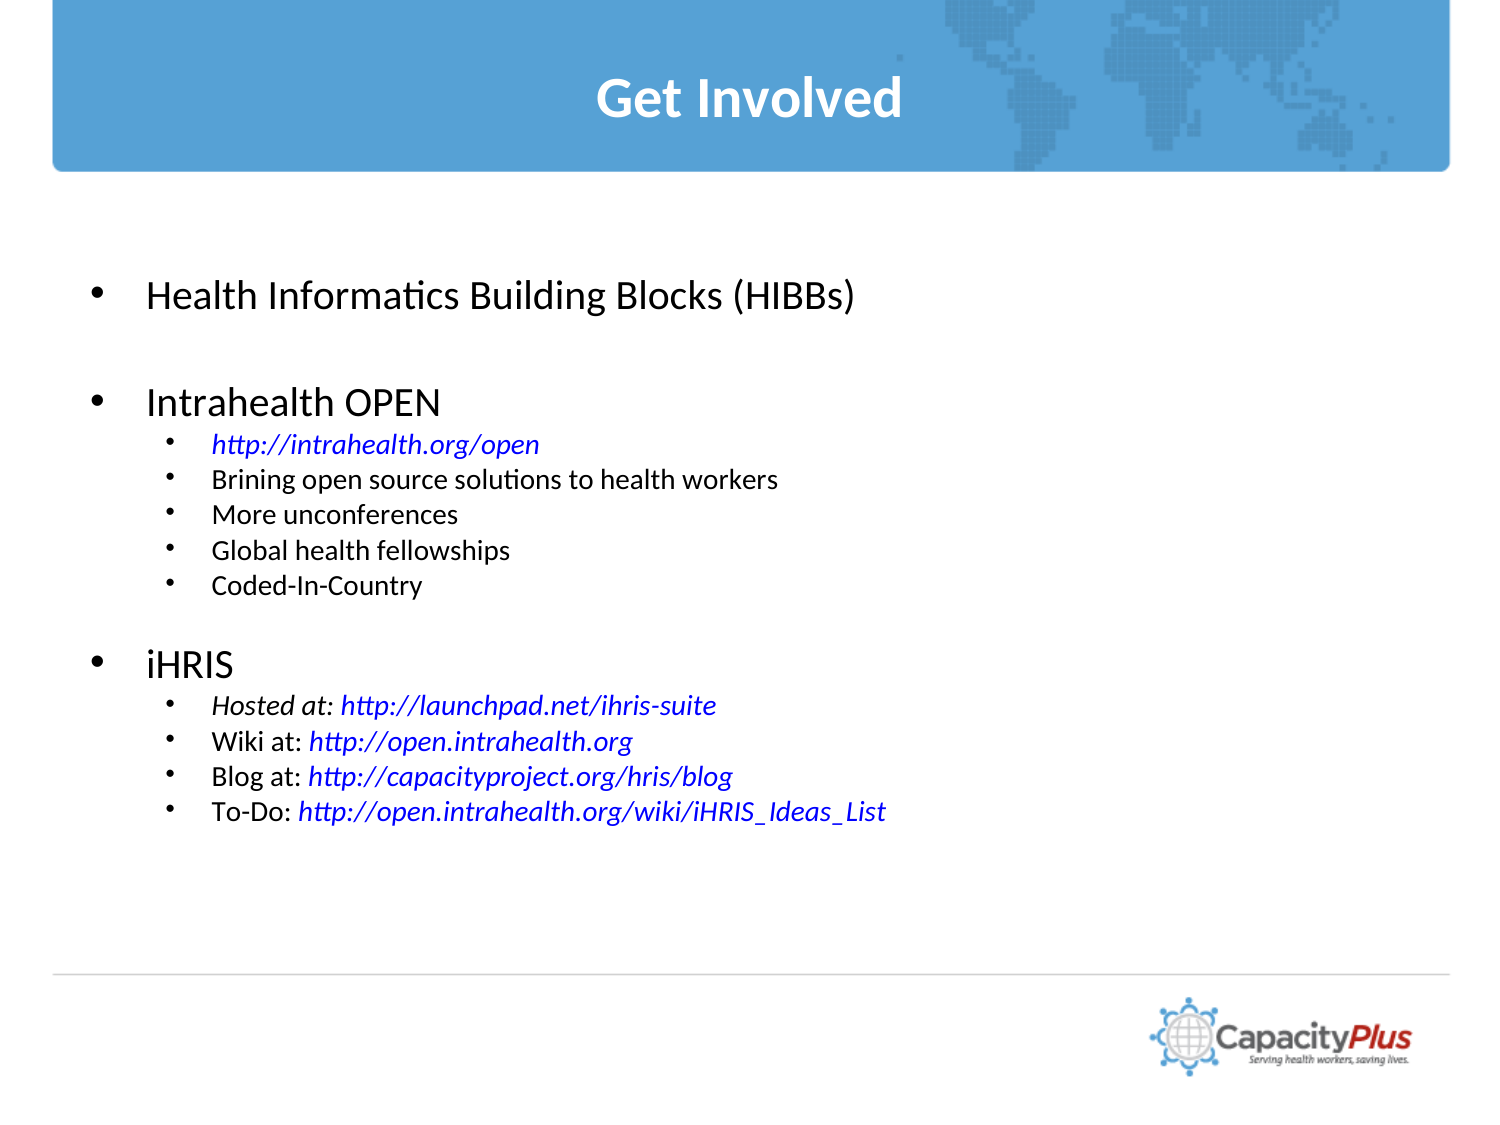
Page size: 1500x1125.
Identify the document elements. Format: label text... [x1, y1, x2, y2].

picture [0, 0, 1500, 1125]
text_box Health Informatics Building Blocks (HIBBs) Intrahealth OPEN http://intrahealth.org/open Brining open source solutions to health workers More unconferences Global health fellowships Coded-In-Country iHRIS Hosted at: http://launchpad.net/ihris-suite Wiki at: http://open.intrahealth.org Blog at: http://capacityproject.org/hris/blog To-Do: http://open.intrahealth.org/wiki/iHRIS_Ideas_List [75, 270, 1426, 1013]
text_box Get Involved [75, 0, 1426, 188]
